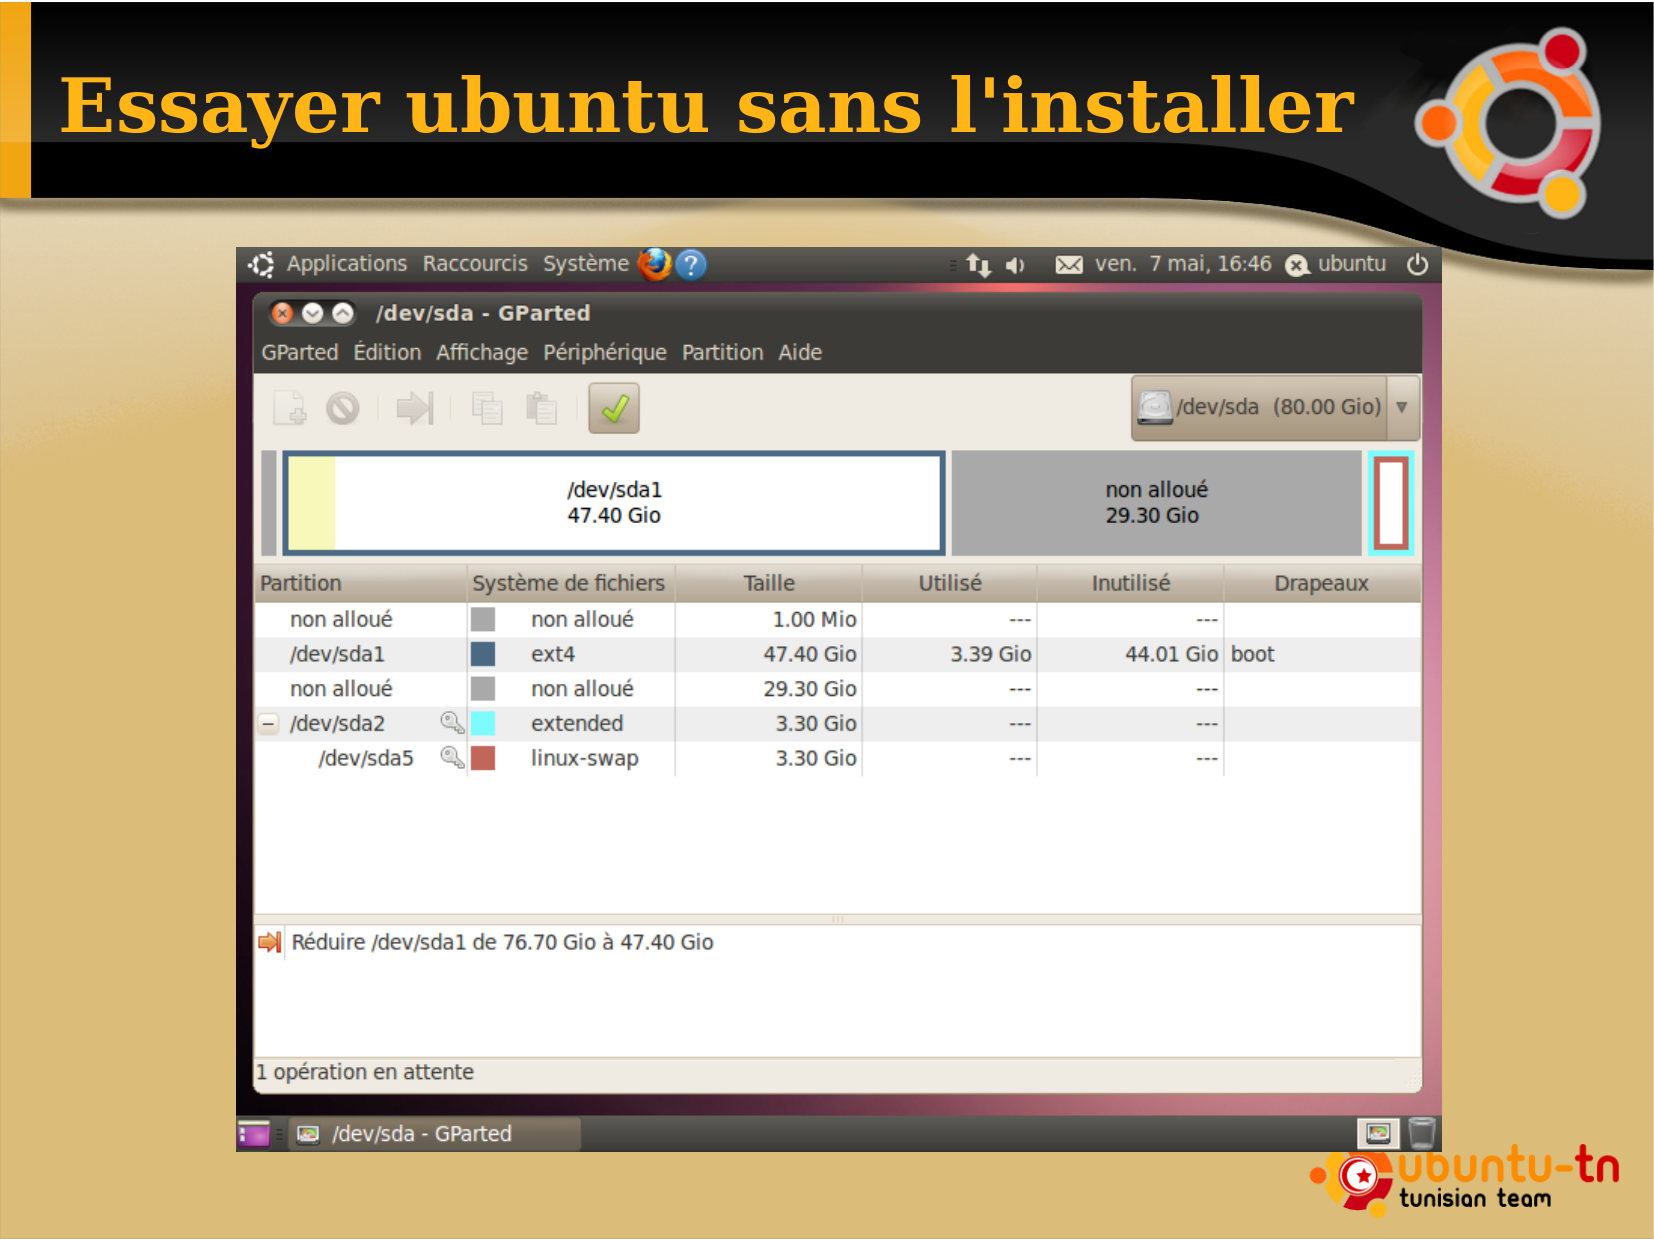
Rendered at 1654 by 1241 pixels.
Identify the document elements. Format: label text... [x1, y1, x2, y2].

title Essayer ubuntu sans l'installer [59, 9, 1447, 202]
picture [0, 0, 1654, 1241]
